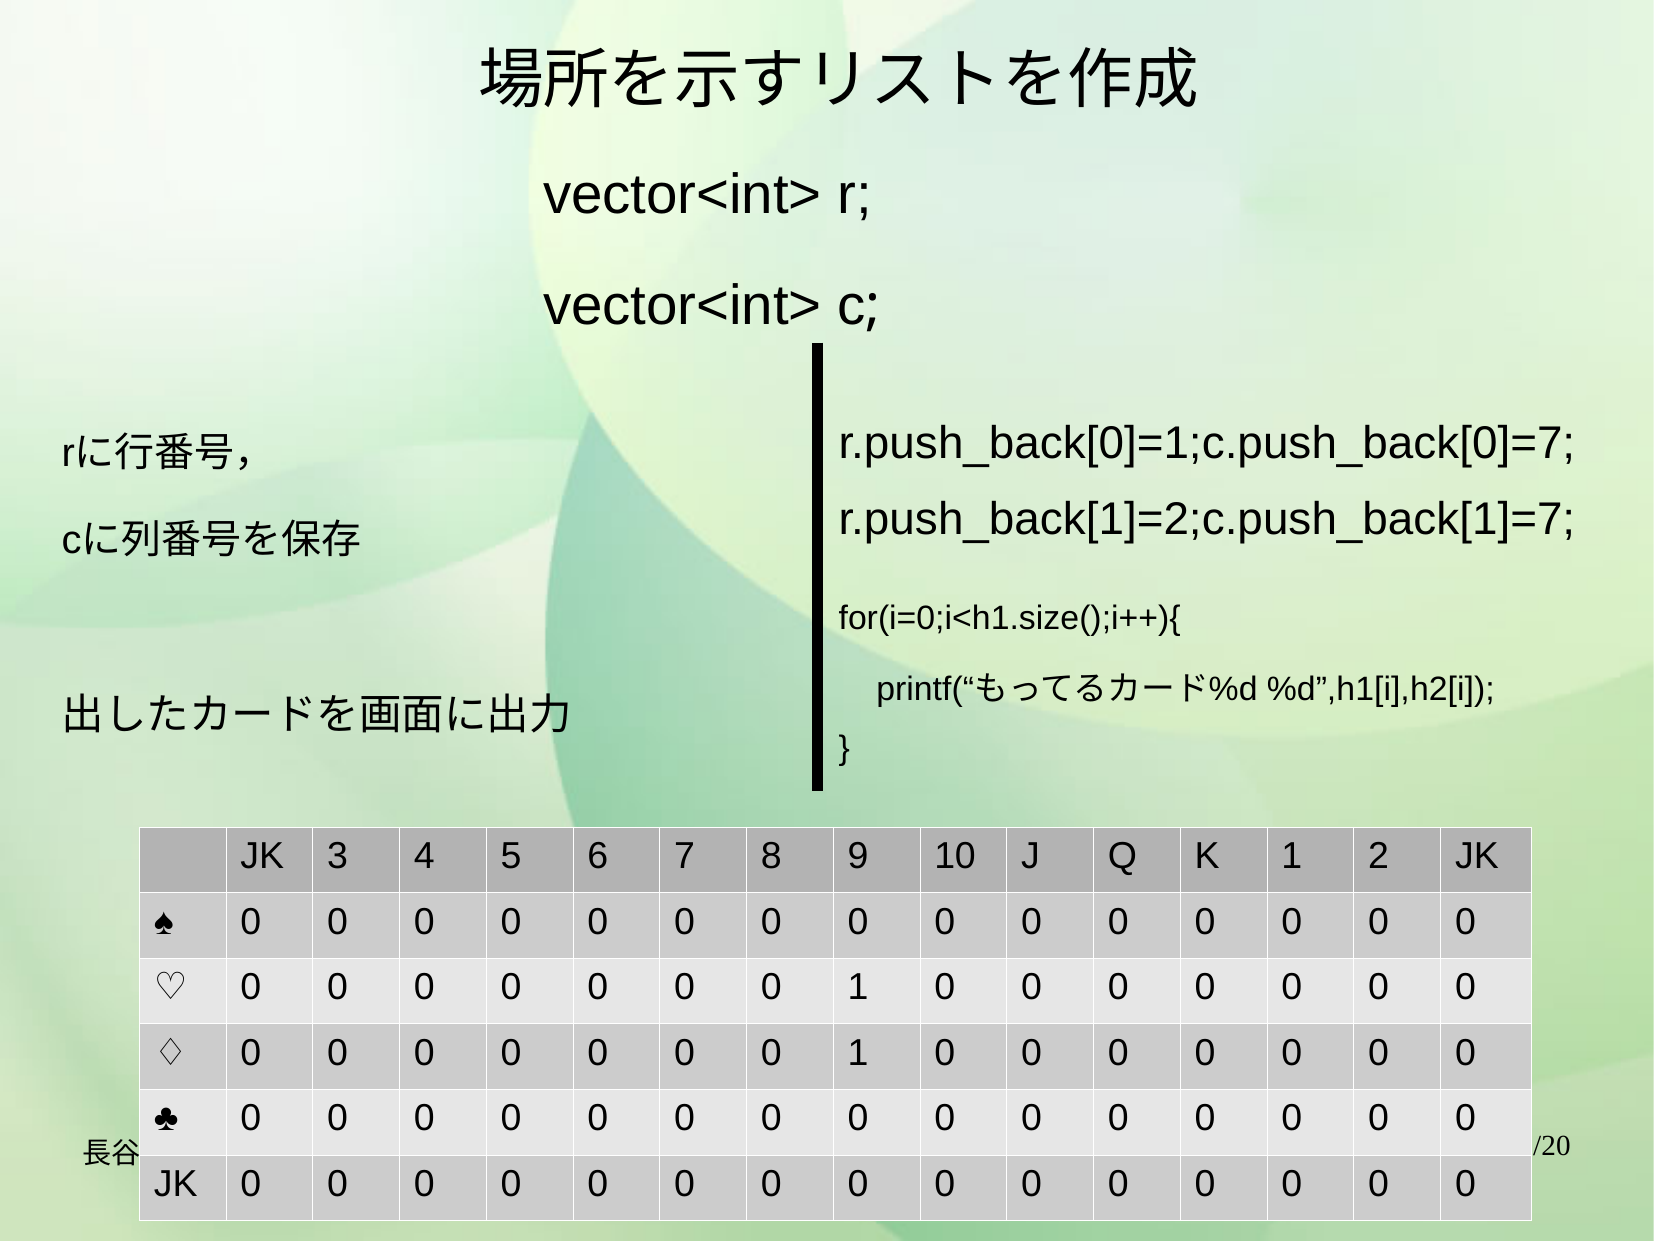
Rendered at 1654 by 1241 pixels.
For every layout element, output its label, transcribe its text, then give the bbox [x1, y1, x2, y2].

table_cell 0 [400, 1024, 486, 1089]
picture [0, 0, 1654, 1241]
table_cell 0 [313, 1024, 399, 1089]
list vector<int> r; vector<int> c; [543, 131, 1182, 343]
table_cell 0 [747, 1090, 833, 1155]
table_cell 0 [227, 1156, 312, 1220]
table_header 1 [1268, 828, 1353, 892]
table_cell 0 [1007, 1090, 1093, 1155]
table_cell 0 [1268, 959, 1353, 1023]
list rに行番号， cに列番号を保存 [61, 390, 783, 567]
table_header 6 [574, 828, 659, 892]
table_cell ♢ [140, 1024, 226, 1089]
table_cell 0 [574, 1090, 659, 1155]
table_cell 0 [400, 1156, 486, 1220]
table_cell 0 [487, 1090, 573, 1155]
table_cell 0 [921, 1156, 1006, 1220]
table_cell 0 [1007, 959, 1093, 1023]
table_header [140, 828, 226, 892]
table_cell 0 [313, 1090, 399, 1155]
table_cell 0 [313, 893, 399, 958]
table_cell 0 [400, 1090, 486, 1155]
table_header 4 [400, 828, 486, 892]
table_cell 0 [921, 1024, 1006, 1089]
table_cell 0 [1007, 893, 1093, 958]
table_header 7 [660, 828, 746, 892]
table_cell 0 [313, 959, 399, 1023]
table_header 5 [487, 828, 573, 892]
table_cell 0 [1007, 1156, 1093, 1220]
table_cell 0 [1094, 893, 1180, 958]
table_header Q [1094, 828, 1180, 892]
table_cell 0 [747, 959, 833, 1023]
table_cell 0 [660, 959, 746, 1023]
table_cell 0 [921, 959, 1006, 1023]
table_cell 0 [1181, 1024, 1267, 1089]
list 出したカードを画面に出力 [61, 649, 724, 743]
table_cell 0 [1094, 1024, 1180, 1089]
table_cell 0 [487, 1156, 573, 1220]
table_cell 0 [1094, 1156, 1180, 1220]
table_cell 1 [834, 959, 920, 1023]
table_cell ♠ [140, 893, 226, 958]
table_cell 0 [1268, 893, 1353, 958]
table_header J [1007, 828, 1093, 892]
table_header 9 [834, 828, 920, 892]
table_header JK [227, 828, 312, 892]
table_cell 0 [834, 893, 920, 958]
table_cell ♡ [140, 959, 226, 1023]
table_cell 0 [747, 893, 833, 958]
table_cell 0 [834, 1156, 920, 1220]
table_cell 0 [660, 1024, 746, 1089]
table_cell 0 [921, 893, 1006, 958]
table_cell 0 [921, 1090, 1006, 1155]
table_cell 0 [400, 959, 486, 1023]
table_header 2 [1354, 828, 1440, 892]
table_cell 0 [747, 1024, 833, 1089]
table_cell 0 [1354, 1090, 1440, 1155]
title 場所を示すリストを作成 [82, 0, 1571, 178]
table_cell 0 [574, 1156, 659, 1220]
table_cell JK [140, 1156, 226, 1220]
table_cell 0 [313, 1156, 399, 1220]
table_cell 0 [227, 1024, 312, 1089]
table_header 3 [313, 828, 399, 892]
table_cell 0 [1268, 1156, 1353, 1220]
list r.push_back[0]=1;c.push_back[0]=7; r.push_back[1]=2;c.push_back[1]=7; [838, 390, 1654, 567]
table_cell 0 [574, 1024, 659, 1089]
table_cell 0 [834, 1090, 920, 1155]
table_cell 0 [660, 1156, 746, 1220]
table_header K [1181, 828, 1267, 892]
table_cell 0 [487, 959, 573, 1023]
table_cell 0 [1354, 1156, 1440, 1220]
table_cell 0 [1441, 893, 1531, 958]
table_cell 0 [1354, 1024, 1440, 1089]
table_cell 0 [1354, 959, 1440, 1023]
table_cell 1 [834, 1024, 920, 1089]
table_cell 0 [227, 959, 312, 1023]
table_cell 0 [747, 1156, 833, 1220]
table_cell 0 [400, 893, 486, 958]
table_cell 0 [574, 893, 659, 958]
table_cell 0 [1441, 1156, 1531, 1220]
list for(i=0;i<h1.size();i++){ printf(“もってるカード%d %d”,h1[i],h2[i]); } [838, 579, 1654, 768]
table_cell 0 [1181, 1090, 1267, 1155]
table_header JK [1441, 828, 1531, 892]
table_cell ♣ [140, 1090, 226, 1155]
table_cell 0 [660, 1090, 746, 1155]
table_cell 0 [1441, 959, 1531, 1023]
table_cell 0 [1094, 1090, 1180, 1155]
table_cell 0 [1441, 1024, 1531, 1089]
table_cell 0 [574, 959, 659, 1023]
table_cell 0 [1268, 1090, 1353, 1155]
table_cell 0 [1354, 893, 1440, 958]
table_cell 0 [1181, 1156, 1267, 1220]
table_cell 0 [660, 893, 746, 958]
table_cell 0 [487, 1024, 573, 1089]
table_cell 0 [227, 893, 312, 958]
table_cell 0 [487, 893, 573, 958]
table_header 8 [747, 828, 833, 892]
table_cell 0 [1181, 959, 1267, 1023]
table_header 10 [921, 828, 1006, 892]
table_cell 0 [1441, 1090, 1531, 1155]
table_cell 0 [1007, 1024, 1093, 1089]
table_cell 0 [1181, 893, 1267, 958]
table_cell 0 [1268, 1024, 1353, 1089]
table_cell 0 [1094, 959, 1180, 1023]
table_cell 0 [227, 1090, 312, 1155]
